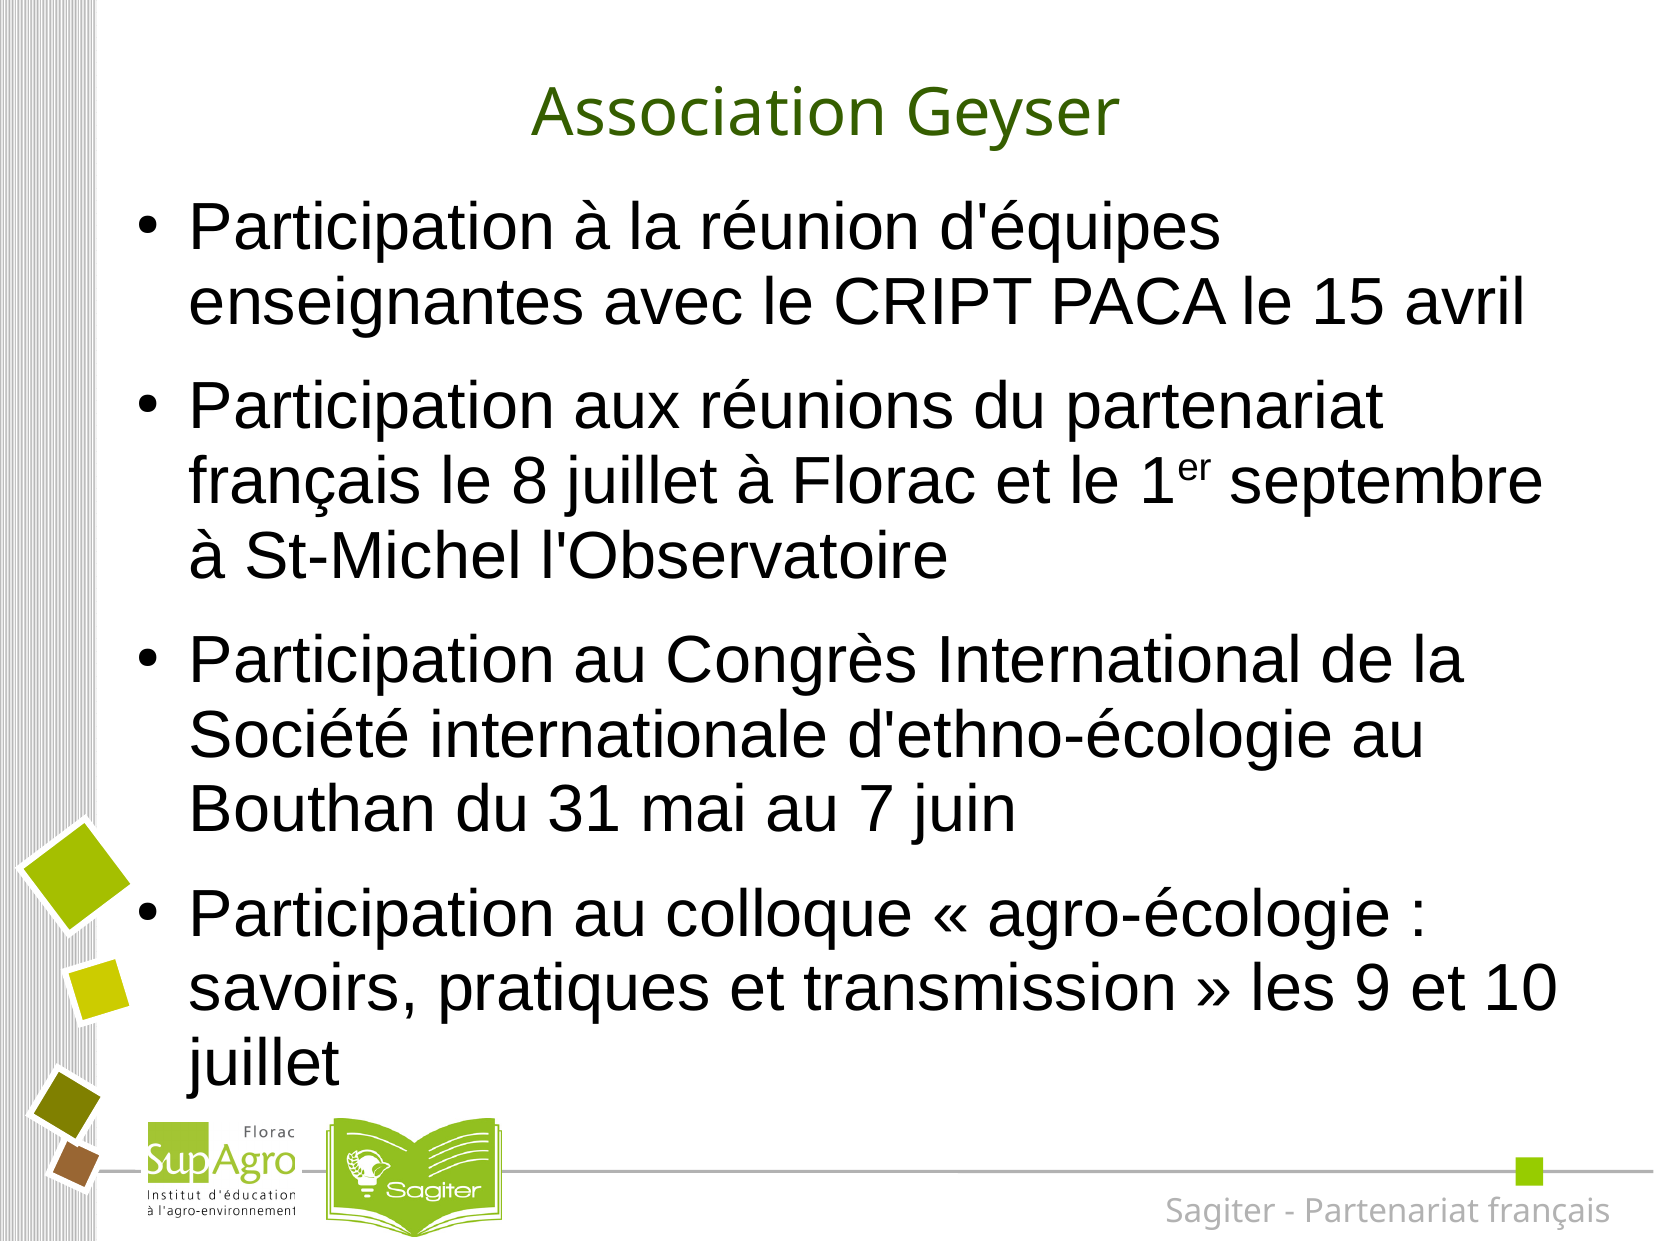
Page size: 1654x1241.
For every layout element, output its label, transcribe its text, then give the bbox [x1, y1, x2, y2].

text_box [0, 0, 118, 1241]
text_box [1515, 1157, 1544, 1186]
picture [147, 1122, 296, 1218]
picture [326, 1118, 502, 1237]
text_box Sagiter - Partenariat français [124, 1178, 1627, 1240]
title Association Geyser [97, 41, 1571, 178]
list Participation à la réunion d'équipes enseignantes avec le CRIPT PACA le 15 avril Participation aux réunions du partenariat français le 8 juillet à Florac et le 1er septembre à St-Michel l'Observatoire Participation au Congrès International de la Société internationale d'ethno-écologie au Bouthan du 31 mai au 7 juin Participation au colloque « agro-écologie : savoirs, pratiques et transmission » les 9 et 10 juillet [118, 188, 1571, 1091]
